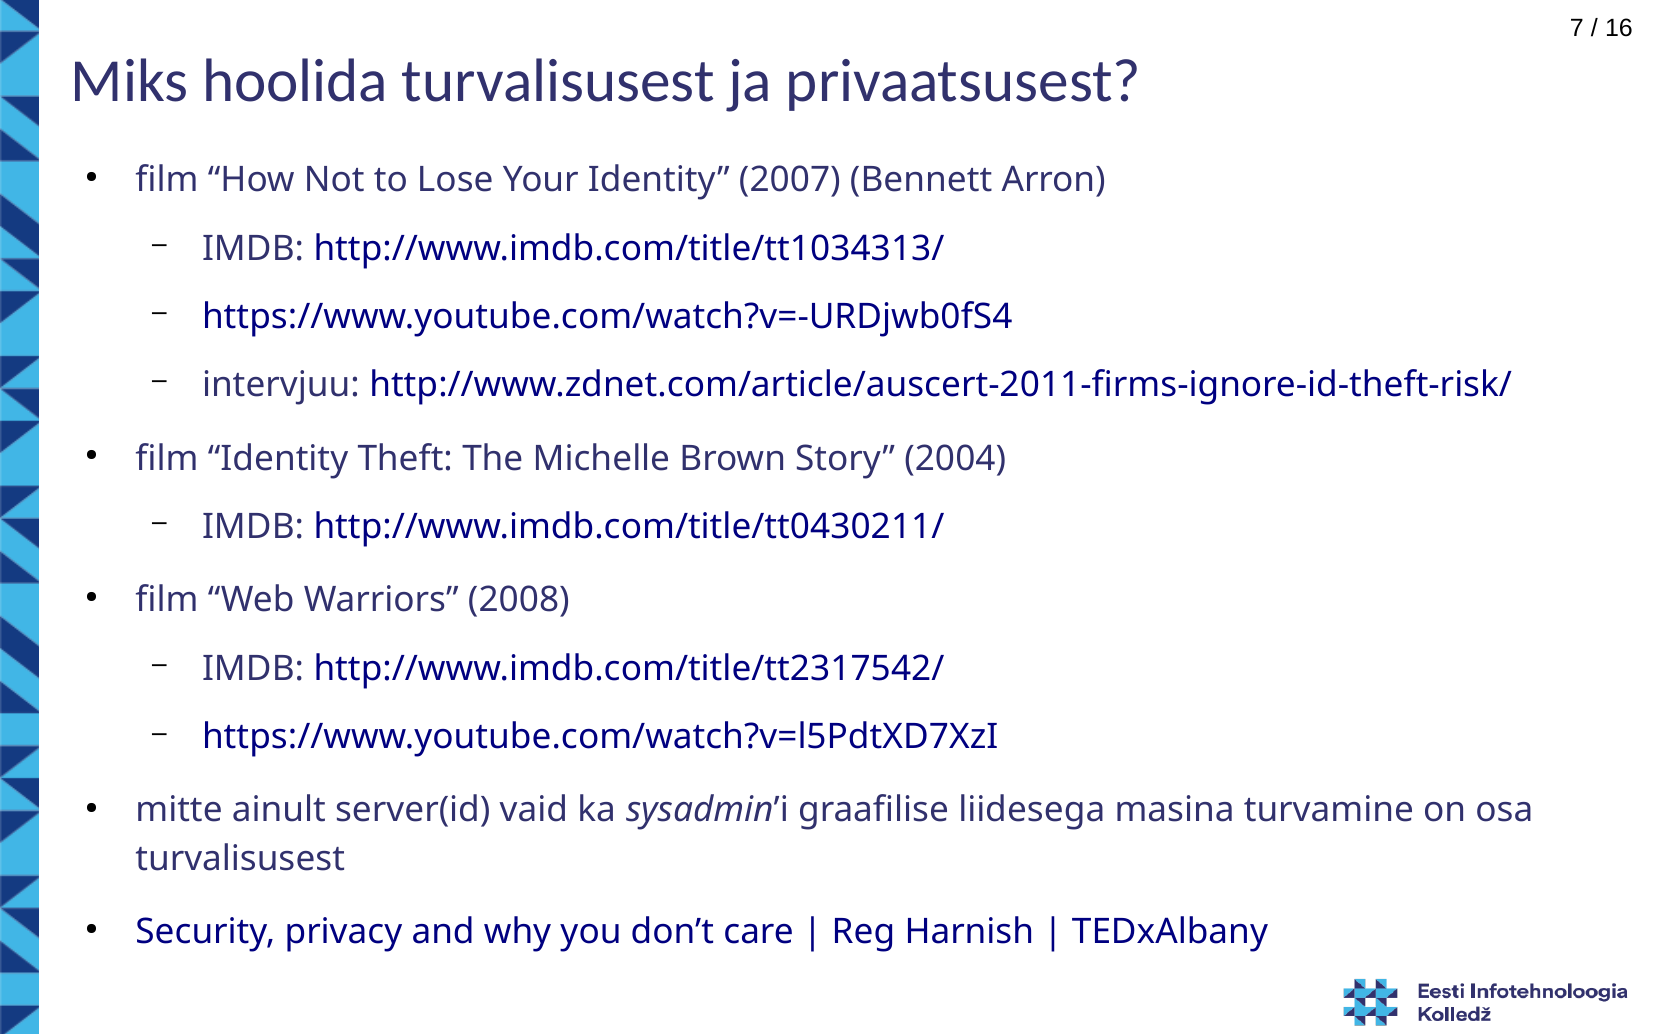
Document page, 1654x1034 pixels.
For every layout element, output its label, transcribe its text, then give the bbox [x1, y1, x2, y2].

list film “How Not to Lose Your Identity” (2007) (Bennett Arron) IMDB: http://www.imdb.com/title/tt1034313/ https://www.youtube.com/watch?v=-URDjwb0fS4 intervjuu: http://www.zdnet.com/article/auscert-2011-firms-ignore-id-theft-risk/ film “Identity Theft: The Michelle Brown Story” (2004) IMDB: http://www.imdb.com/title/tt0430211/ film “Web Warriors” (2008) IMDB: http://www.imdb.com/title/tt2317542/ https://www.youtube.com/watch?v=l5PdtXD7XzI mitte ainult server(id) vaid ka sysadmin’i graafilise liidesega masina turvamine on osa turvalisusest Security, privacy and why you don’t care | Reg Harnish | TEDxAlbany [68, 153, 1630, 957]
title Miks hoolida turvalisusest ja privaatsusest? [70, 41, 1630, 130]
